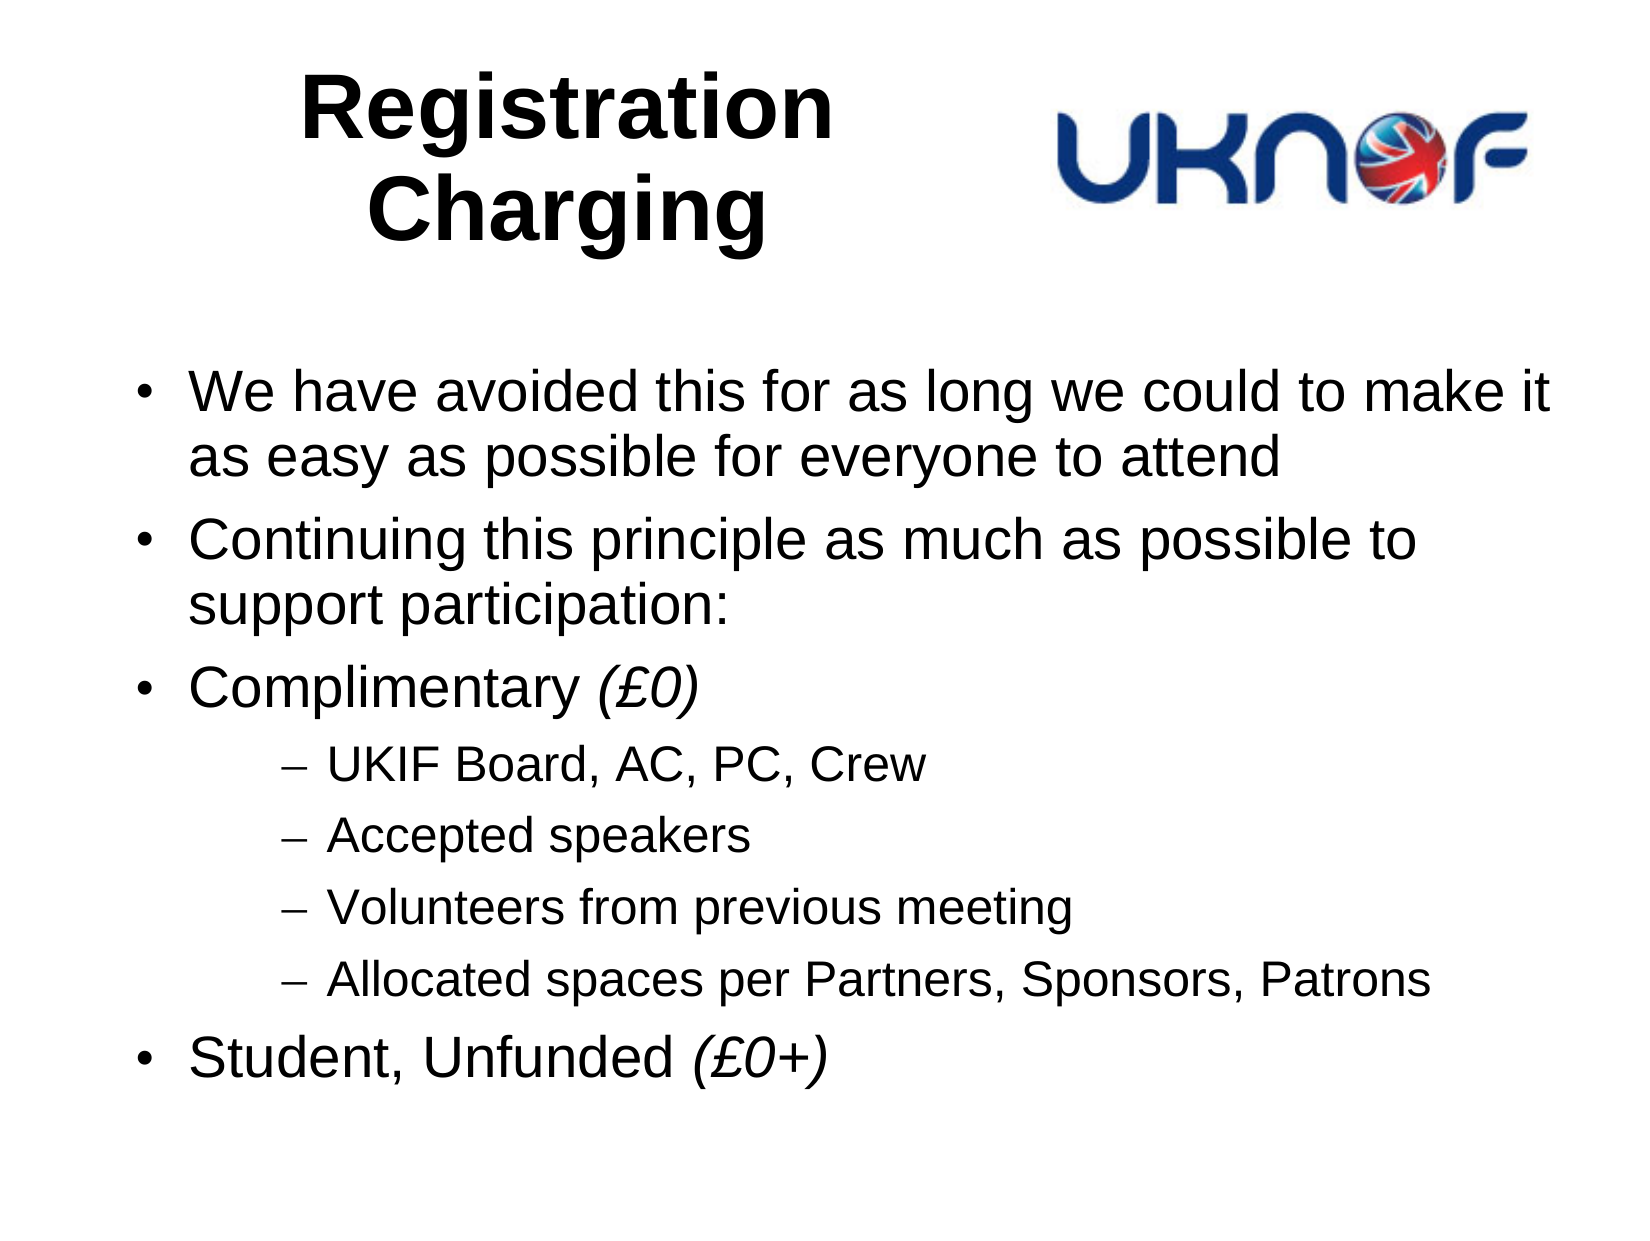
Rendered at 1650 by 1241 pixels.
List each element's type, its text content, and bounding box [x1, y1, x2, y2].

title Registration Charging [123, 37, 1013, 279]
picture [1050, 93, 1536, 225]
list We have avoided this for as long we could to make it as easy as possible for everyone to attend Continuing this principle as much as possible to support participation: Complimentary (£0) UKIF Board, AC, PC, Crew Accepted speakers Volunteers from previous meeting Allocated spaces per Partners, Sponsors, Patrons Student, Unfunded (£0+) [75, 358, 1576, 1091]
